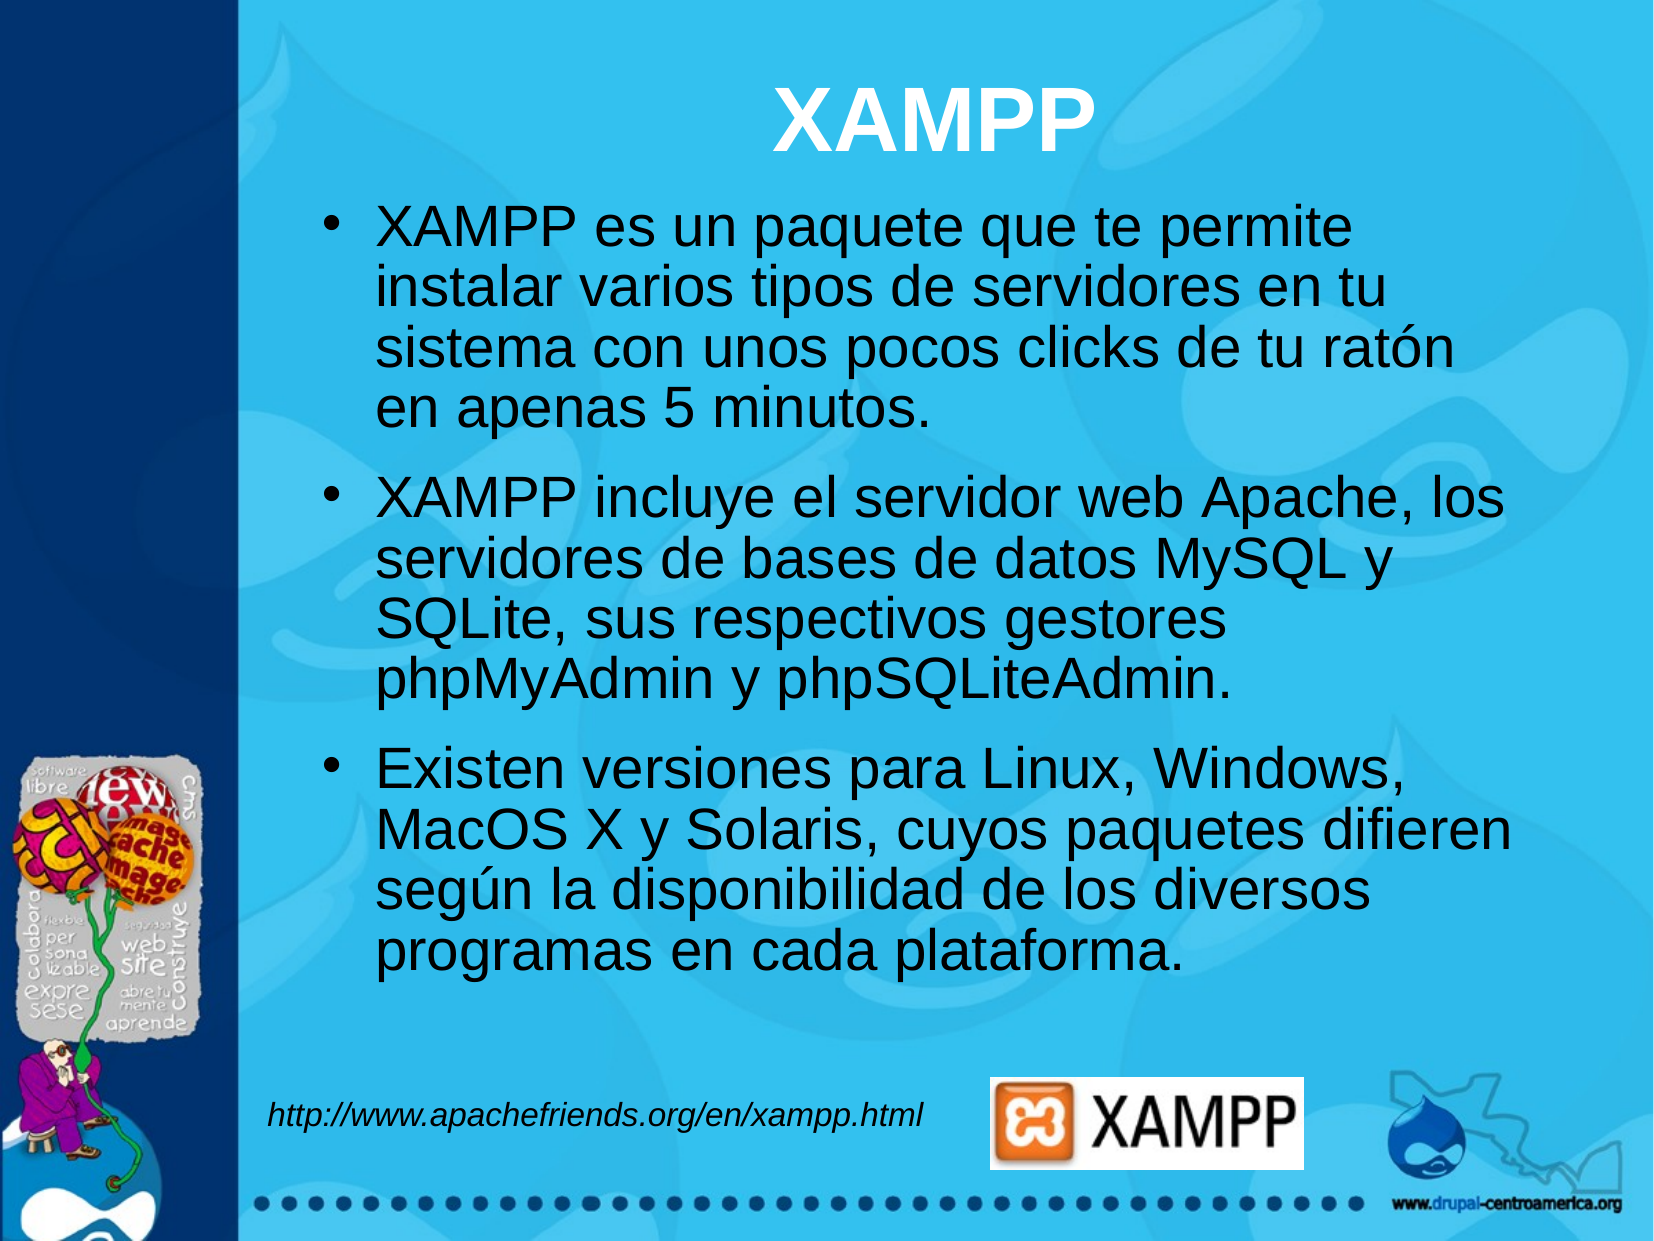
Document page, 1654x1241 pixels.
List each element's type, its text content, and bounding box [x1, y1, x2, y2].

picture [0, 0, 1654, 1241]
text_box http://www.apachefriends.org/en/xampp.html [252, 1088, 951, 1142]
title XAMPP [299, 23, 1571, 216]
list XAMPP es un paquete que te permite instalar varios tipos de servidores en tu sistema con unos pocos clicks de tu ratón en apenas 5 minutos. XAMPP incluye el servidor web Apache, los servidores de bases de datos MySQL y SQLite, sus respectivos gestores phpMyAdmin y phpSQLiteAdmin. Existen versiones para Linux, Windows, MacOS X y Solaris, cuyos paquetes difieren según la disponibilidad de los diversos programas en cada plataforma. [304, 193, 1538, 1088]
